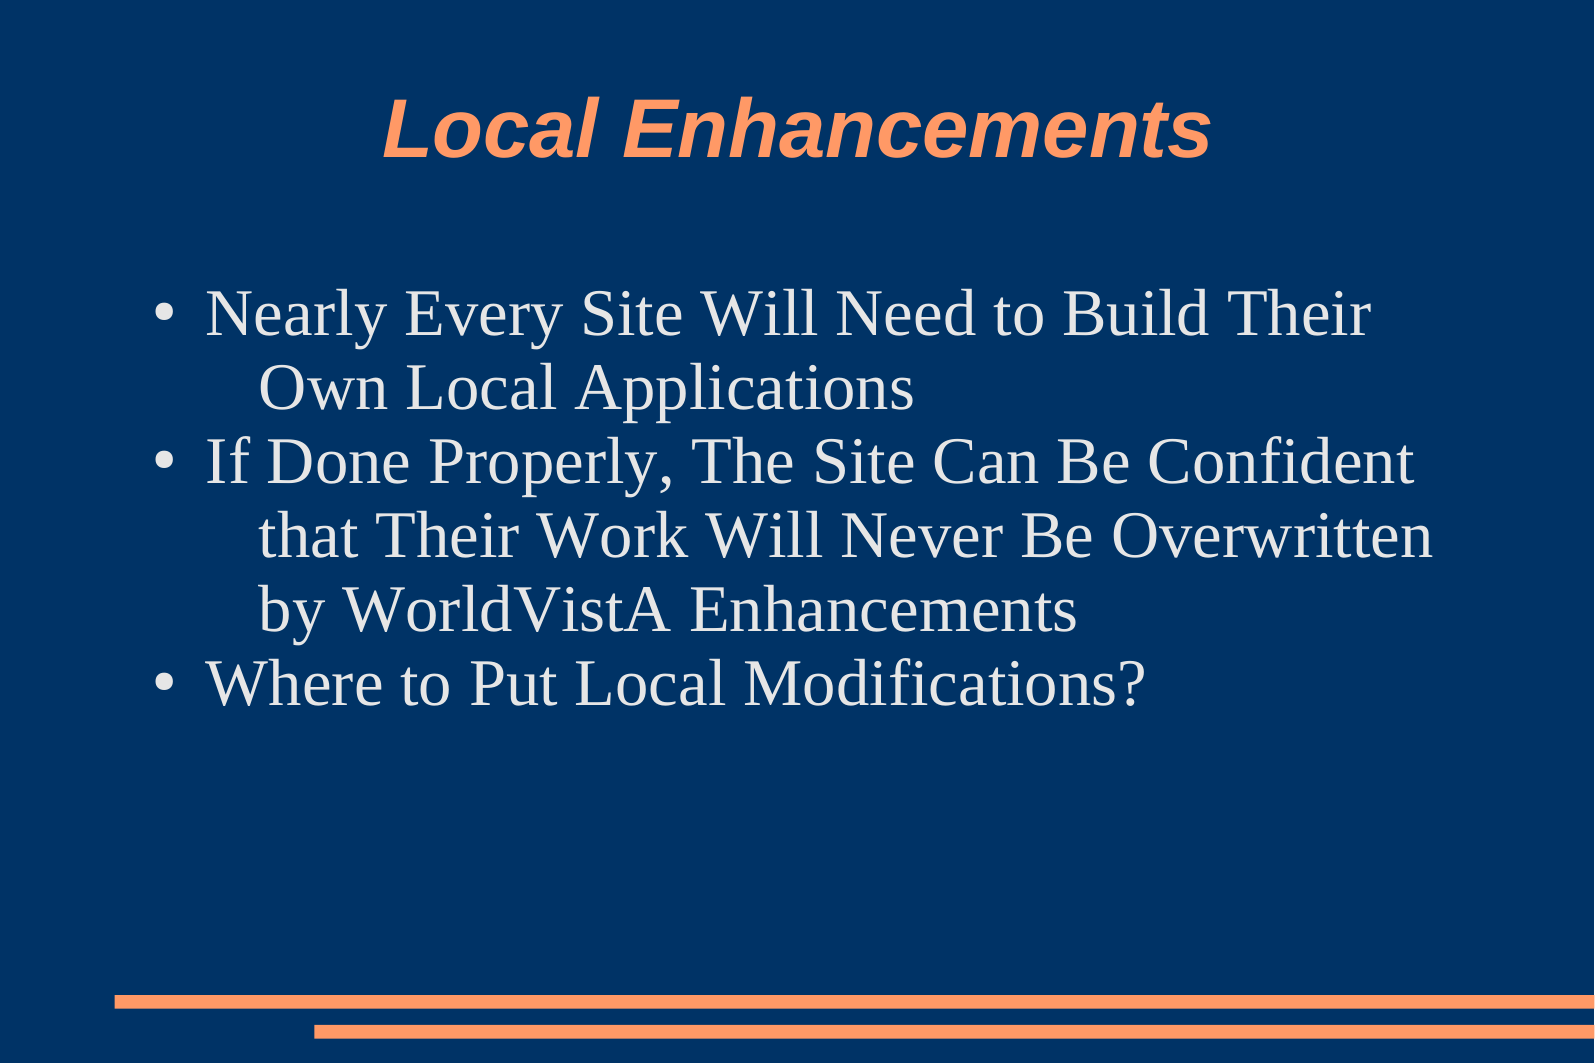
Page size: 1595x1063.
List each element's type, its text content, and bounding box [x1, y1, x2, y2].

title Local Enhancements [117, 39, 1479, 218]
list Nearly Every Site Will Need to Build Their Own Local Applications If Done Properly, The Site Can Be Confident that Their Work Will Never Be Overwritten by WorldVistA Enhancements Where to Put Local Modifications? [117, 276, 1505, 971]
